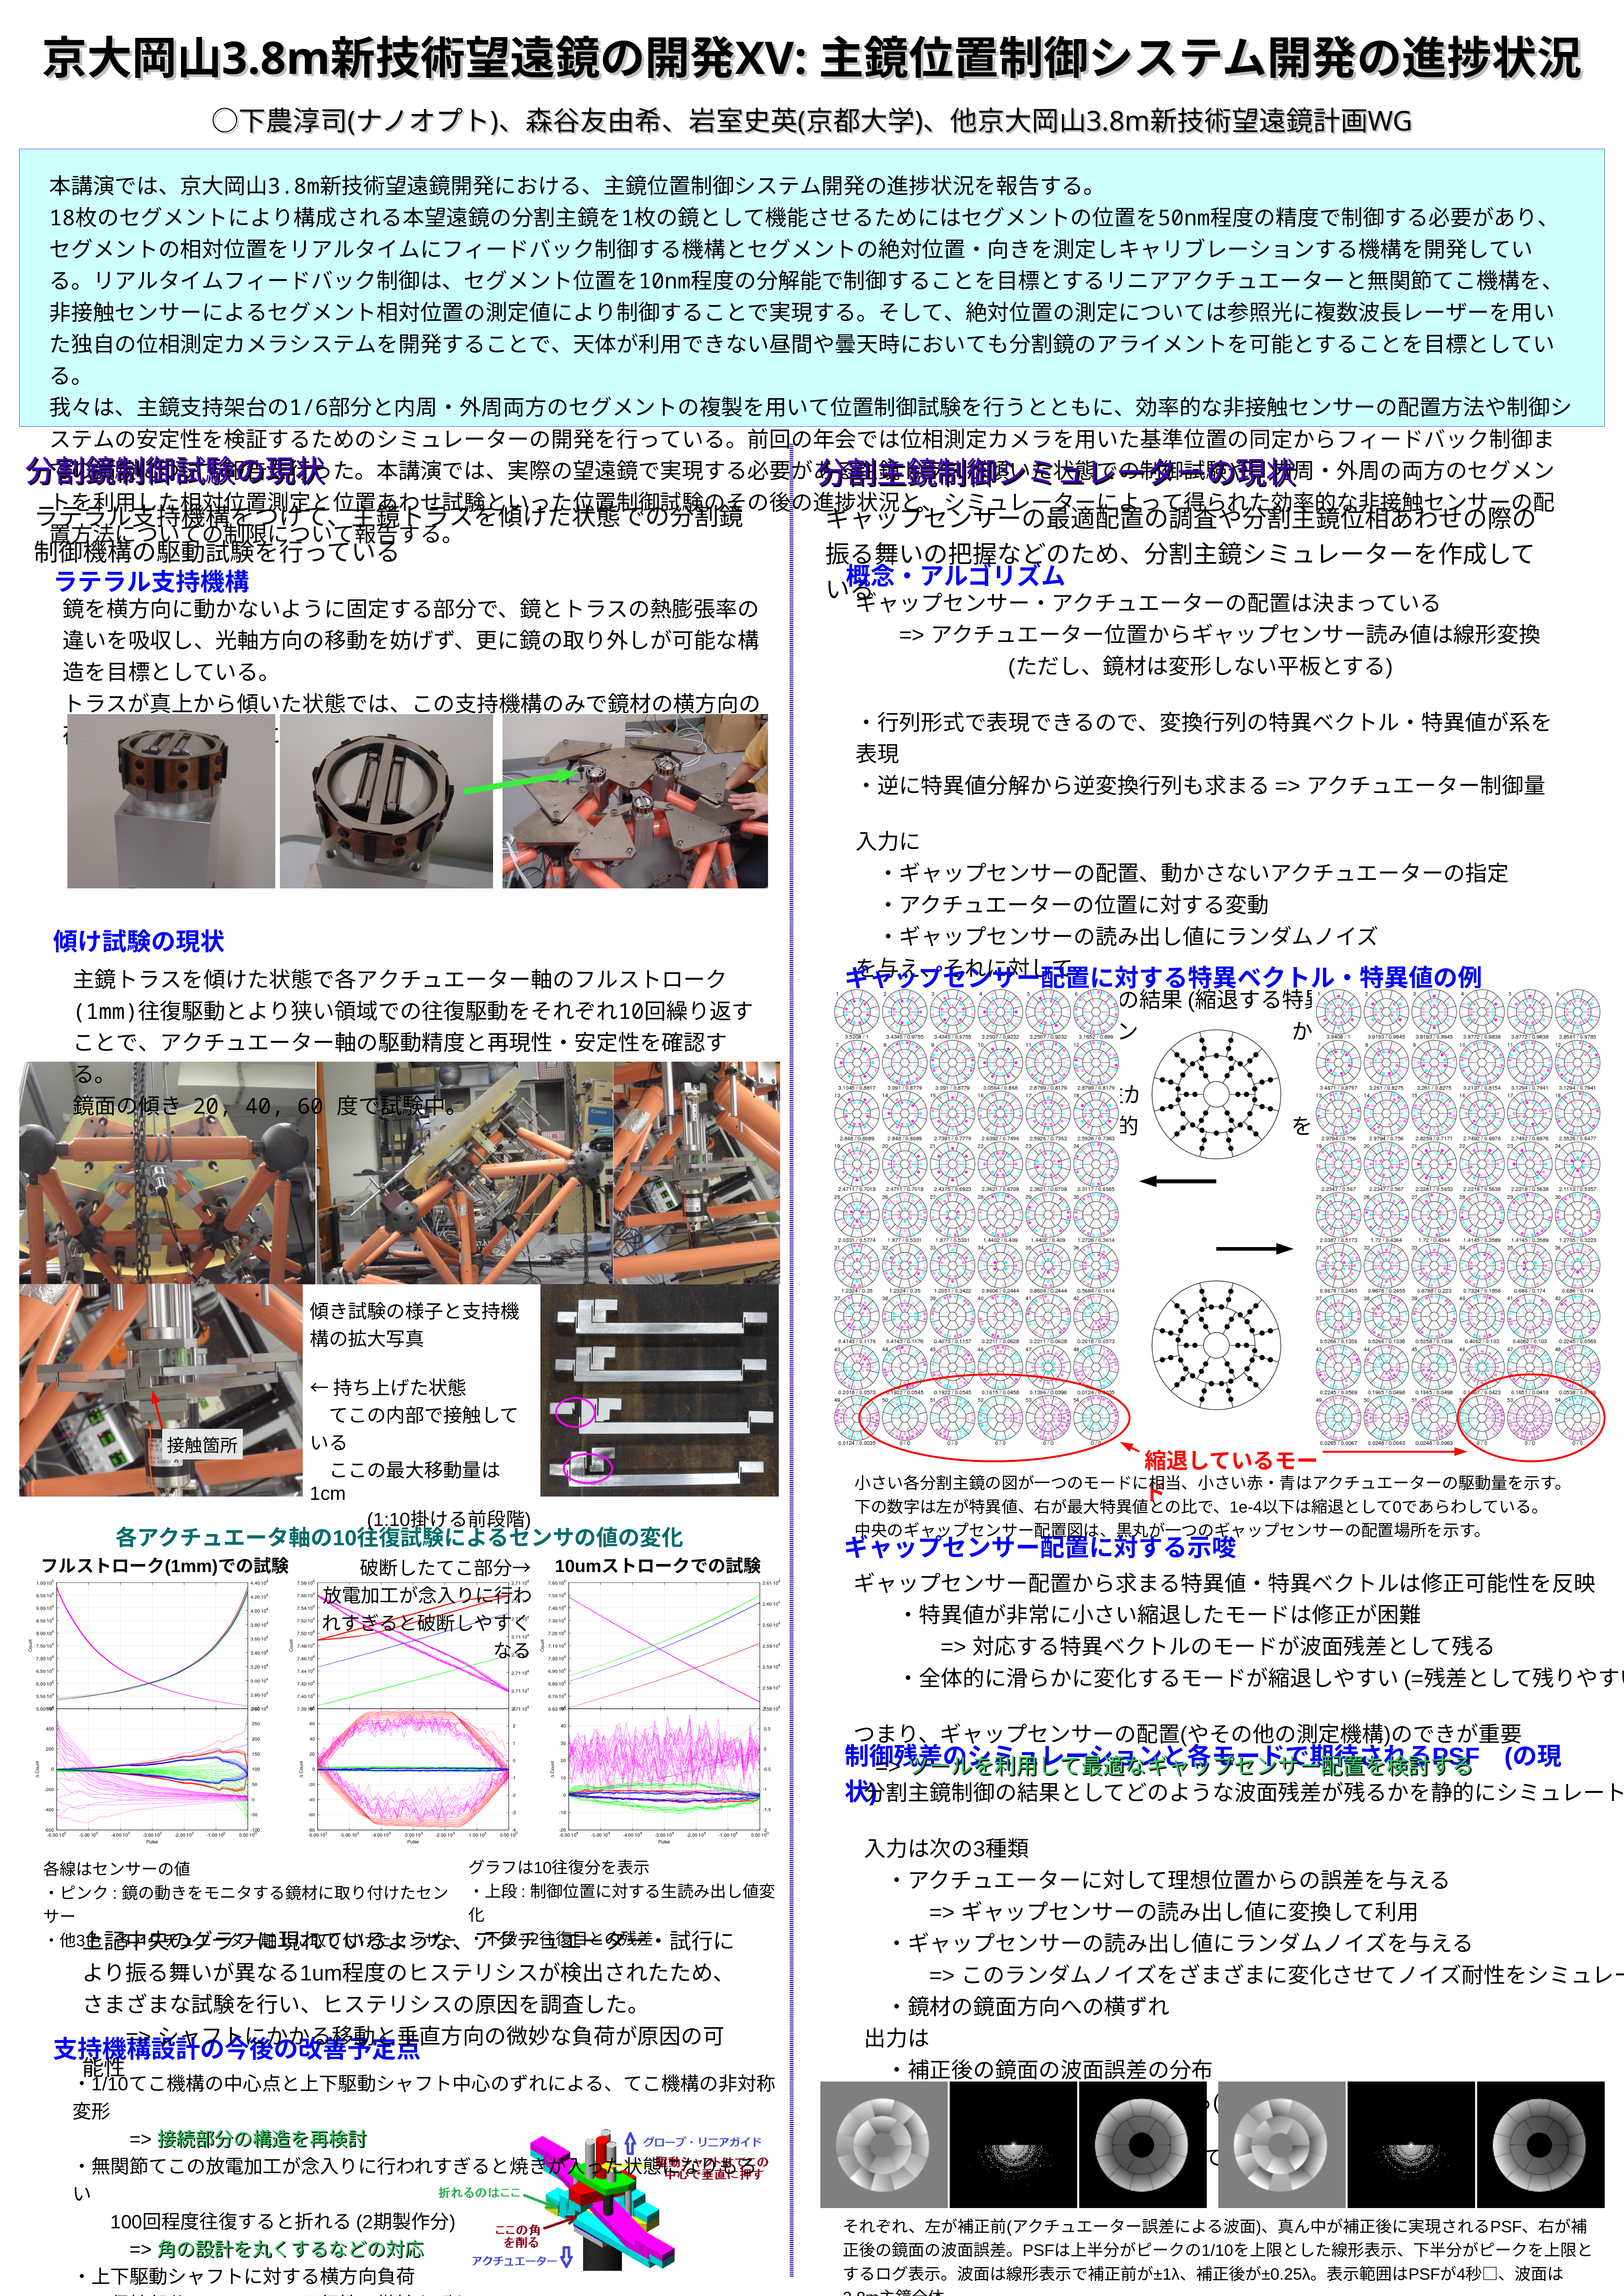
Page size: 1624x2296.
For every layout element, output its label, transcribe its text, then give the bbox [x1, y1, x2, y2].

picture [280, 714, 493, 888]
text_box 支持機構設計の今後の改善予定点 [48, 2027, 531, 2057]
text_box 京大岡山3.8m新技術望遠鏡の開発XV: 主鏡位置制御システム開発の進捗状況 [19, 19, 1605, 88]
text_box 制御残差のシミュレーションと各モードで期待されるPSF (の現状) [1330, 1758, 1339, 1766]
picture [289, 1573, 531, 1844]
text_box 本講演では、京大岡山3.8m新技術望遠鏡開発における、主鏡位置制御システム開発の進捗状況を報告する。 18枚のセグメントにより構成される本望遠鏡の分割主鏡を1枚の鏡として機能させるためにはセグメントの位置を50nm程度の精度で制御する必要があり、セグメントの相対位置をリアルタイムにフィードバック制御する機構とセグメントの絶対位置・向きを測定しキャリブレーションする機構を開発している。リアルタイムフィードバック制御は、セグメント位置を10nm程度の分解能で制御することを目標とするリニアアクチュエーターと無関節てこ機構を、非接触センサーによるセグメント相対位置の測定値により制御することで実現する。そして、絶対位置の測定については参照光に複数波長レーザーを用いた独自の位相測定カメラシステムを開発することで、天体が利用できない昼間や曇天時においても分割鏡のアライメントを可能とすることを目標としている。 我々は、主鏡支持架台の1/6部分と内周・外周両方のセグメントの複製を用いて位置制御試験を行うとともに、効率的な非接触センサーの配置方法や制御システムの安定性を検証するためのシミュレーターの開発を行っている。前回の年会では位相測定カメラを用いた基準位置の同定からフィードバック制御までの試験について報告を行った。本講演では、実際の望遠鏡で実現する必要がある主鏡トラスが傾いた状態での制御試験や、内周・外周の両方のセグメントを利用した相対位置測定と位置あわせ試験といった位置制御試験のその後の進捗状況と、シミュレーターによって得られた効率的な非接触センサーの配置方法についての制限について報告する。 [44, 166, 1580, 411]
picture [503, 714, 768, 888]
picture [67, 714, 275, 888]
text_box 分割鏡制御試験の現状 [20, 444, 560, 494]
text_box ギャップセンサー・アクチュエーターの配置は決まっている => アクチュエーター位置からギャップセンサー読み値は線形変換 (ただし、鏡材は変形しない平板とする) ・行列形式で表現できるので、変換行列の特異ベクトル・特異値が系を表現 ・逆に特異値分解から逆変換行列も求まる => アクチュエーター制御量 入力に ・ギャップセンサーの配置、動かさないアクチュエーターの指定 ・アクチュエーターの位置に対する変動 ・ギャップセンサーの読み出し値にランダムノイズ を与え、それに対して ・変換行列の特異値分解の結果 (縮退する特異ベクトルなど) ・ノイズ入りギャップセンサー読み出し値からのアクチュエーター制御量 (制御系のノイズ耐性が判明する) などを出力できるような静的シミュレーターを製作 [850, 583, 1565, 955]
picture [820, 2082, 1207, 2208]
text_box 制御残差のシミュレーションと各モードで期待されるPSF (の現状) [840, 1734, 1583, 1766]
picture [28, 1573, 270, 1844]
text_box [19, 149, 1605, 427]
text_box 各アクチュエータ軸の10往復試験によるセンサの値の変化 フルストローク(1mm)での試験 10umストロークでの試験 [18, 1517, 781, 1568]
text_box グラフは10往復分を表示 ・上段 : 制御位置に対する生読み出し値変化 ・下段 : 2往復目との残差 [463, 1852, 782, 1912]
text_box 小さい各分割主鏡の図が一つのモードに相当、小さい赤・青はアクチュエーターの駆動量を示す。 下の数字は左が特異値、右が最大特異値との比で、1e-4以下は縮退として0であらわしている。 中央のギャップセンサー配置図は、黒丸が一つのギャップセンサーの配置場所を示す。 [849, 1467, 1605, 1523]
picture [1459, 1376, 1602, 1445]
text_box 傾け試験の現状 [48, 919, 319, 949]
text_box 分割主鏡制御の結果としてどのような波面残差が残るかを静的にシミュレート 入力は次の3種類 ・アクチュエーターに対して理想位置からの誤差を与える => ギャップセンサーの読み出し値に変換して利用 ・ギャップセンサーの読み出し値にランダムノイズを与える => このランダムノイズをざまざまに変化させてノイズ耐性をシミュレート ・鏡材の鏡面方向への横ずれ 出力は ・補正後の鏡面の波面誤差の分布 ・補正後の鏡面により実現される(回折限界)PSF像 出力サンプル: 鏡材横ずれのみいれていないシミュレーション [859, 1773, 1574, 2080]
text_box ギャップセンサーの最適配置の調査や分割主鏡位相あわせの際の振る舞いの把握などのため、分割主鏡シミュレーターを作成している [820, 496, 1564, 551]
text_box ・1/10てこ機構の中心点と上下駆動シャフト中心のずれによる、てこ機構の非対称変形 => 接続部分の構造を再検討 ・無関節てこの放電加工が念入りに行われすぎると焼きが入った状態になりもろい 100回程度往復すると折れる (2期製作分) => 角の設計を丸くするなどの対応 ・上下駆動シャフトに対する横方向負荷 保持部分とシャフトの平行性の微妙なずれ グローブ内部のリニアガイドに負荷 => 調整方法を検討など [67, 2066, 781, 2253]
picture [316, 1062, 780, 1497]
text_box ラテラル支持機構をつけて、主鏡トラスを傾けた状態での分割鏡制御機構の駆動試験を行っている [29, 494, 773, 549]
text_box 概念・アルゴリズム [841, 554, 1121, 584]
picture [830, 988, 1120, 1445]
text_box ギャップセンサー配置に対する示唆 [1347, 1526, 1353, 1534]
text_box ギャップセンサー配置に対する示唆 [1200, 1526, 1205, 1534]
picture [316, 1100, 319, 1104]
text_box 分割主鏡制御シミュレーターの現状 [812, 446, 1352, 496]
text_box 各線はセンサーの値 ・ピンク : 鏡の動きをモニタする鏡材に取り付けたセンサー ・他3色 : 各アクチュエーター軸上に取り付けたセンサー [39, 1854, 463, 1911]
picture [540, 1573, 782, 1844]
text_box ギャップセンサー配置に対する特異ベクトル・特異値の例 [840, 956, 1583, 985]
picture [860, 1376, 1120, 1445]
text_box 上記中央のグラフに現れているような、アクチュエーター・試行により振る舞いが異なる1um程度のヒステリシスが検出されたため、さまざまな試験を行い、ヒステリシスの原因を調査した。 => シャフトにかかる移動と垂直方向の微妙な負荷が原因の可能性 [77, 1921, 746, 2019]
picture [1139, 1268, 1294, 1423]
text_box 鏡を横方向に動かないように固定する部分で、鏡とトラスの熱膨張率の違いを吸収し、光軸方向の移動を妨げず、更に鏡の取り外しが可能な構造を目標としている。 トラスが真上から傾いた状態では、この支持機構のみで鏡材の横方向の荷重を保持することになる。 [58, 589, 773, 703]
picture [1139, 1017, 1294, 1172]
picture [314, 1100, 316, 1109]
picture [19, 1062, 316, 1497]
text_box 支持機構設計の今後の改善予定点 [361, 2027, 368, 2043]
text_box 縮退しているモード [1139, 1441, 1342, 1467]
picture [316, 1103, 320, 1112]
text_box ラテラル支持機構 [48, 560, 328, 590]
text_box ギャップセンサー配置から求まる特異値・特異ベクトルは修正可能性を反映 ・特異値が非常に小さい縮退したモードは修正が困難 => 対応する特異ベクトルのモードが波面残差として残る ・全体的に滑らかに変化するモードが縮退しやすい (=残差として残りやすい) つまり、ギャップセンサーの配置(やその他の測定機構)のできが重要 => ツールを利用して最適なギャップセンサー配置を検討する [848, 1563, 1583, 1734]
text_box ○下農淳司(ナノオプト)、森谷友由希、岩室史英(京都大学)、他京大岡山3.8m新技術望遠鏡計画WG [19, 96, 1605, 143]
picture [431, 2126, 782, 2271]
text_box 接触箇所 [162, 1429, 243, 1452]
text_box それぞれ、左が補正前(アクチュエーター誤差による波面)、真ん中が補正後に実現されるPSF、右が補正後の鏡面の波面誤差。PSFは上半分がピークの1/10を上限とした線形表示、下半分がピークを上限とするログ表示。波面は線形表示で補正前が±1λ、補正後が±0.25λ。表示範囲はPSFが4秒□、波面は3.8m主鏡全体。 [838, 2211, 1605, 2270]
text_box ギャップセンサー配置に対する示唆 [1069, 1525, 1081, 1535]
text_box 主鏡トラスを傾けた状態で各アクチュエーター軸のフルストローク(1mm)往復駆動とより狭い領域での往復駆動をそれぞれ10回繰り返すことで、アクチュエーター軸の駆動精度と再現性・安定性を確認する。 鏡面の傾き 20, 40, 60 度で試験中。 [68, 959, 773, 1052]
text_box ギャップセンサー配置に対する示唆 [839, 1525, 1582, 1555]
picture [1218, 2082, 1605, 2208]
picture [1591, 1432, 1602, 1445]
text_box ギャップセンサー配置に対する示唆 [889, 1526, 895, 1534]
picture [1103, 1435, 1120, 1445]
text_box 傾き試験の様子と支持機構の拡大写真 ← 持ち上げた状態 てこの内部で接触している ここの最大移動量は1cm (1:10掛ける前段階) 破断したてこ部分→ 放電加工が念入りに行われすぎると破断しやすくなる [305, 1294, 541, 1517]
picture [1312, 988, 1602, 1445]
